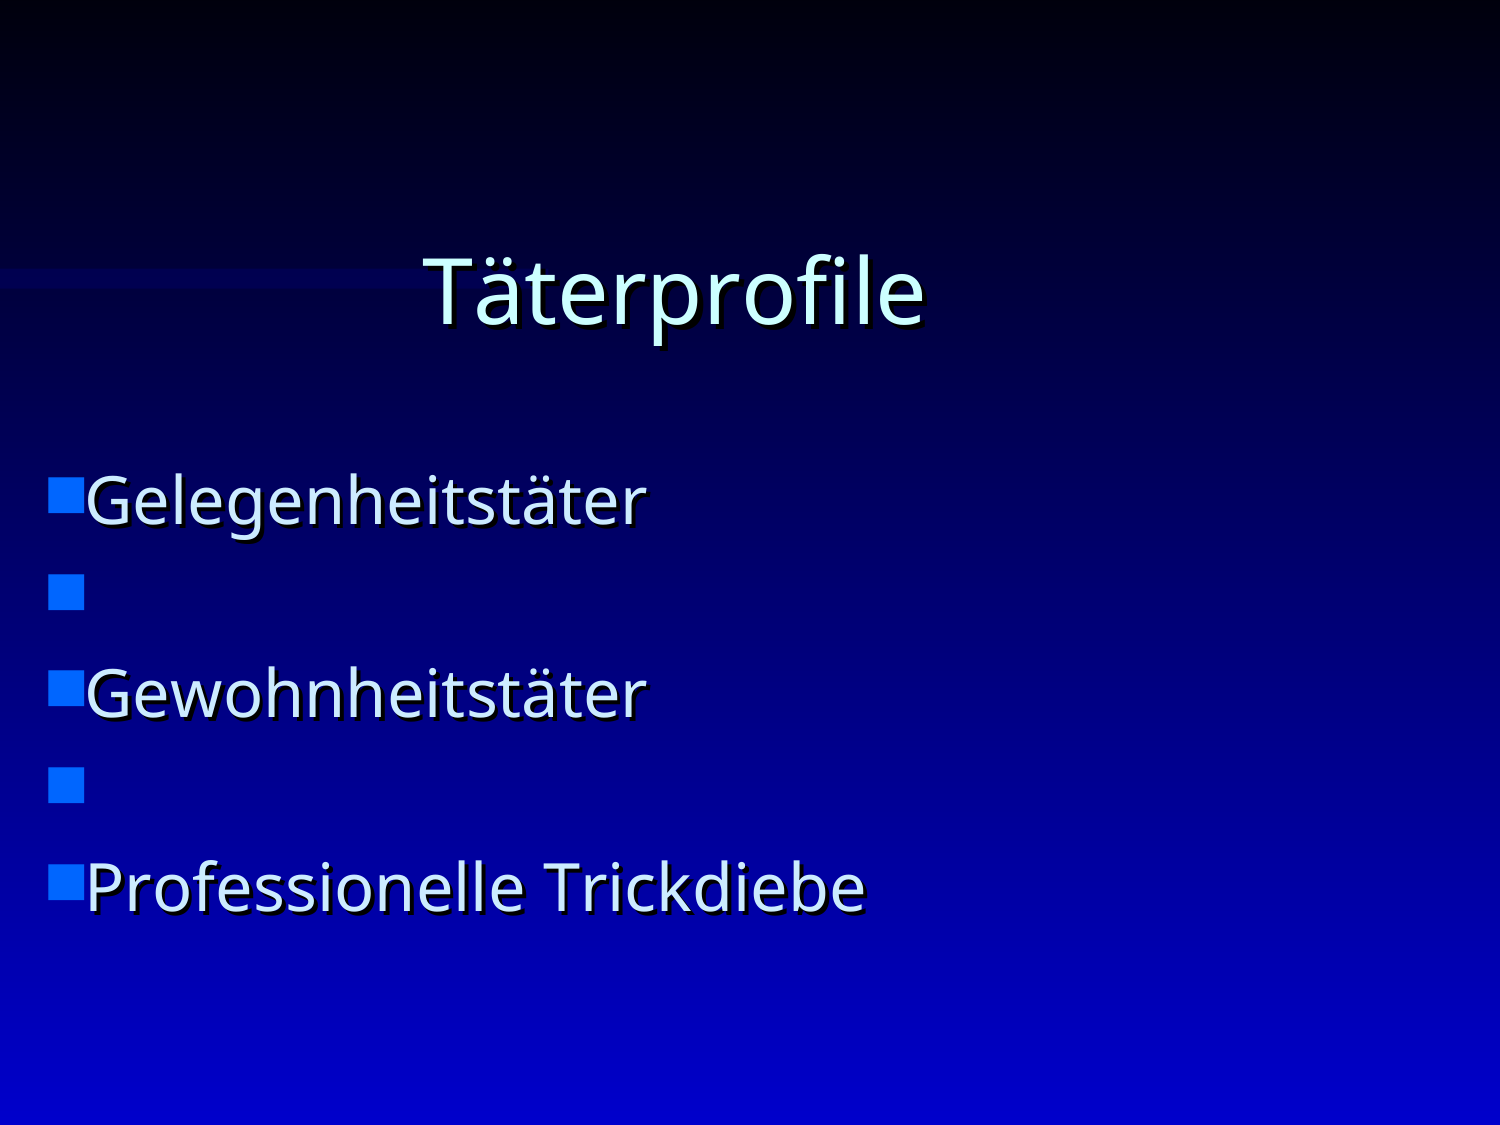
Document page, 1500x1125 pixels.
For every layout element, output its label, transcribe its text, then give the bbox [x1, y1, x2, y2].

title Täterprofile [37, 37, 1313, 351]
list Gelegenheitstäter Gewohnheitstäter Professionelle Trickdiebe [37, 449, 1363, 1000]
